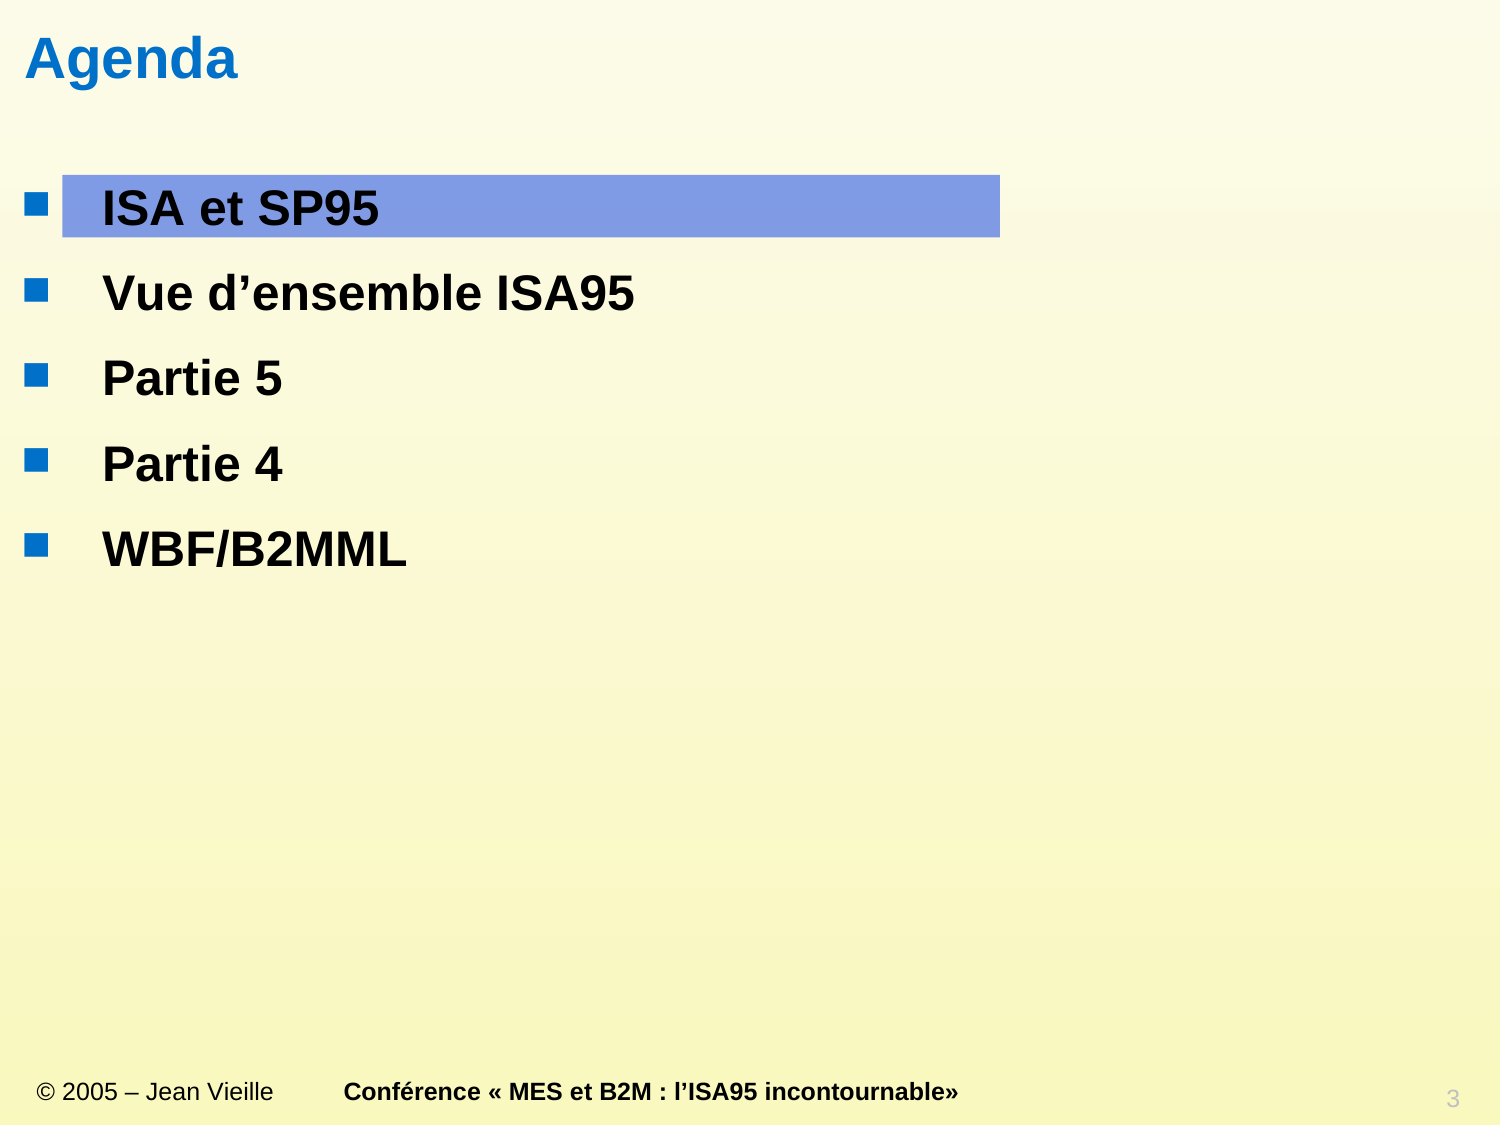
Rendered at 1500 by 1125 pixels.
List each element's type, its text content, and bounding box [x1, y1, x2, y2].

title Agenda [9, 12, 1476, 151]
list ISA et SP95 Vue d’ensemble ISA95 Partie 5 Partie 4 WBF/B2MML [12, 174, 1476, 1026]
